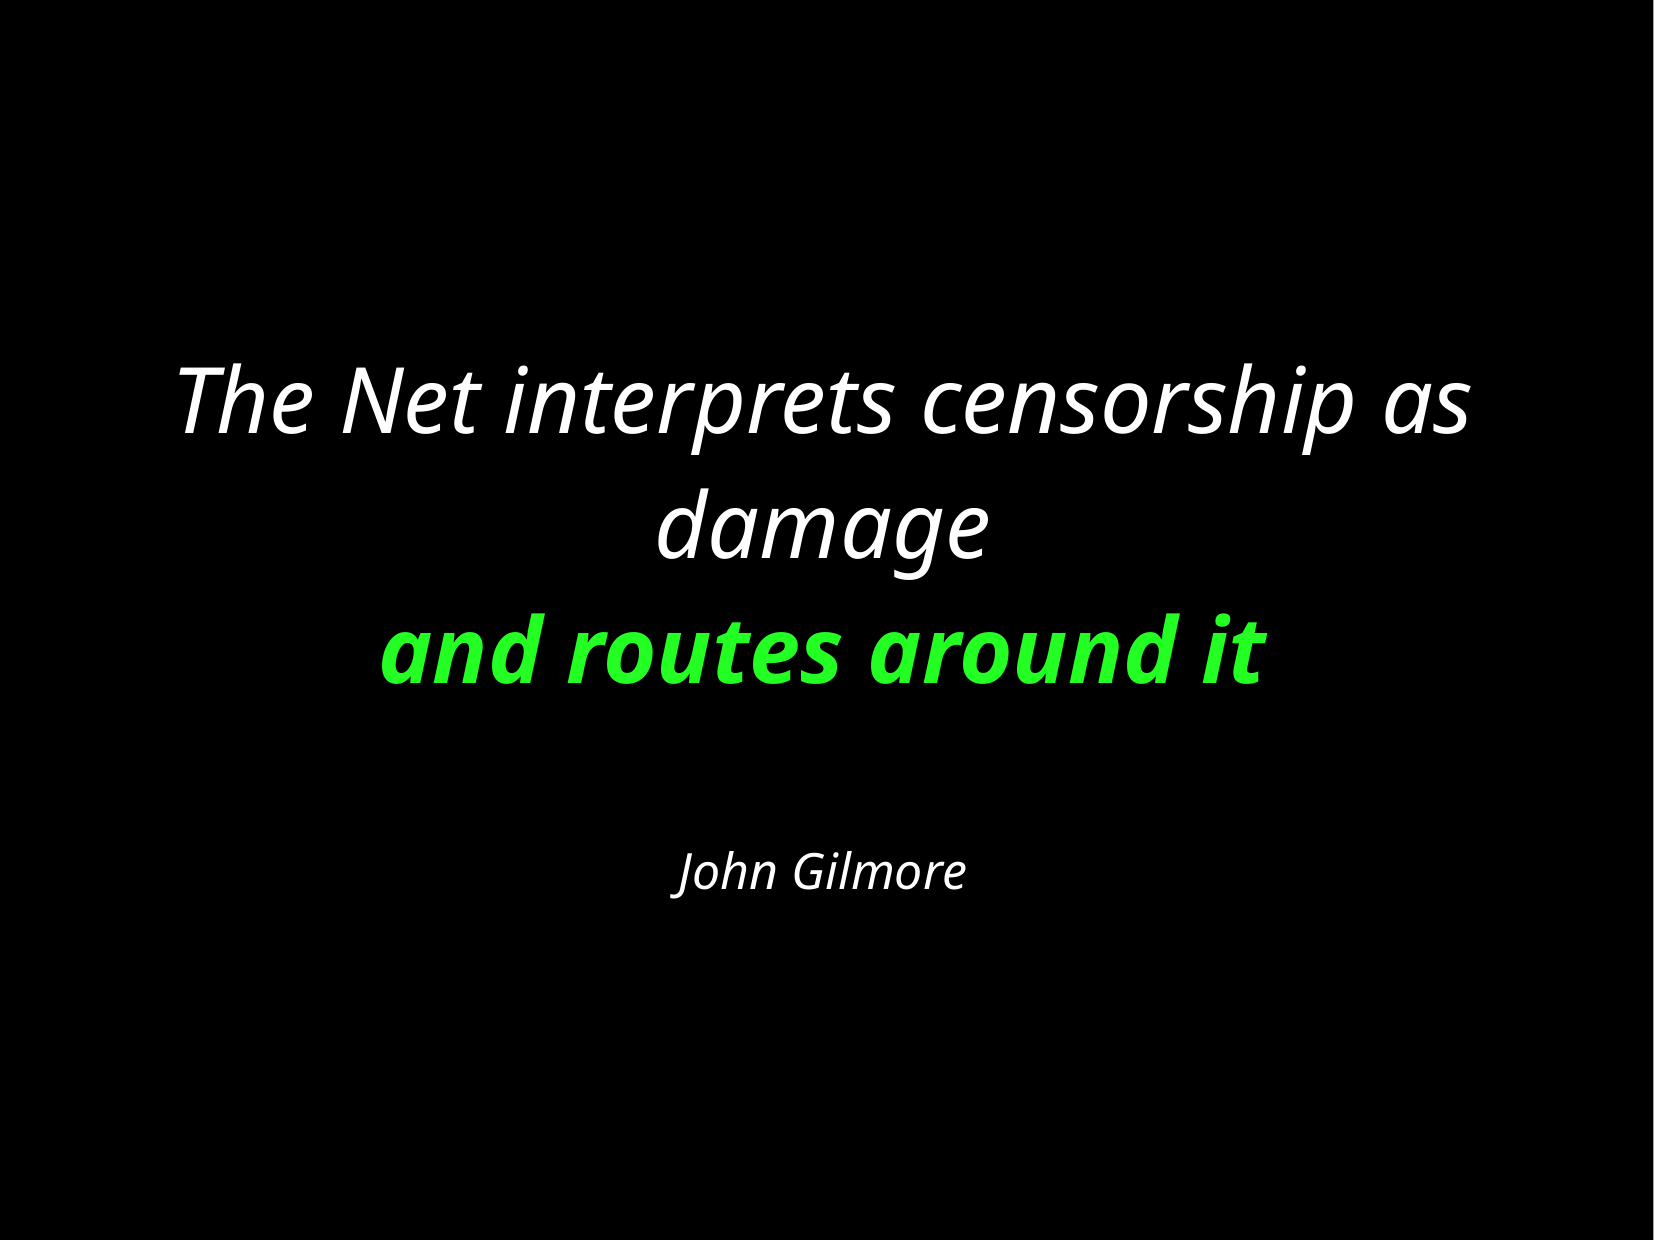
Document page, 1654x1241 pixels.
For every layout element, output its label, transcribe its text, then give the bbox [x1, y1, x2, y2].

title The Net interprets censorship as damage and routes around it John Gilmore [75, 385, 1571, 855]
